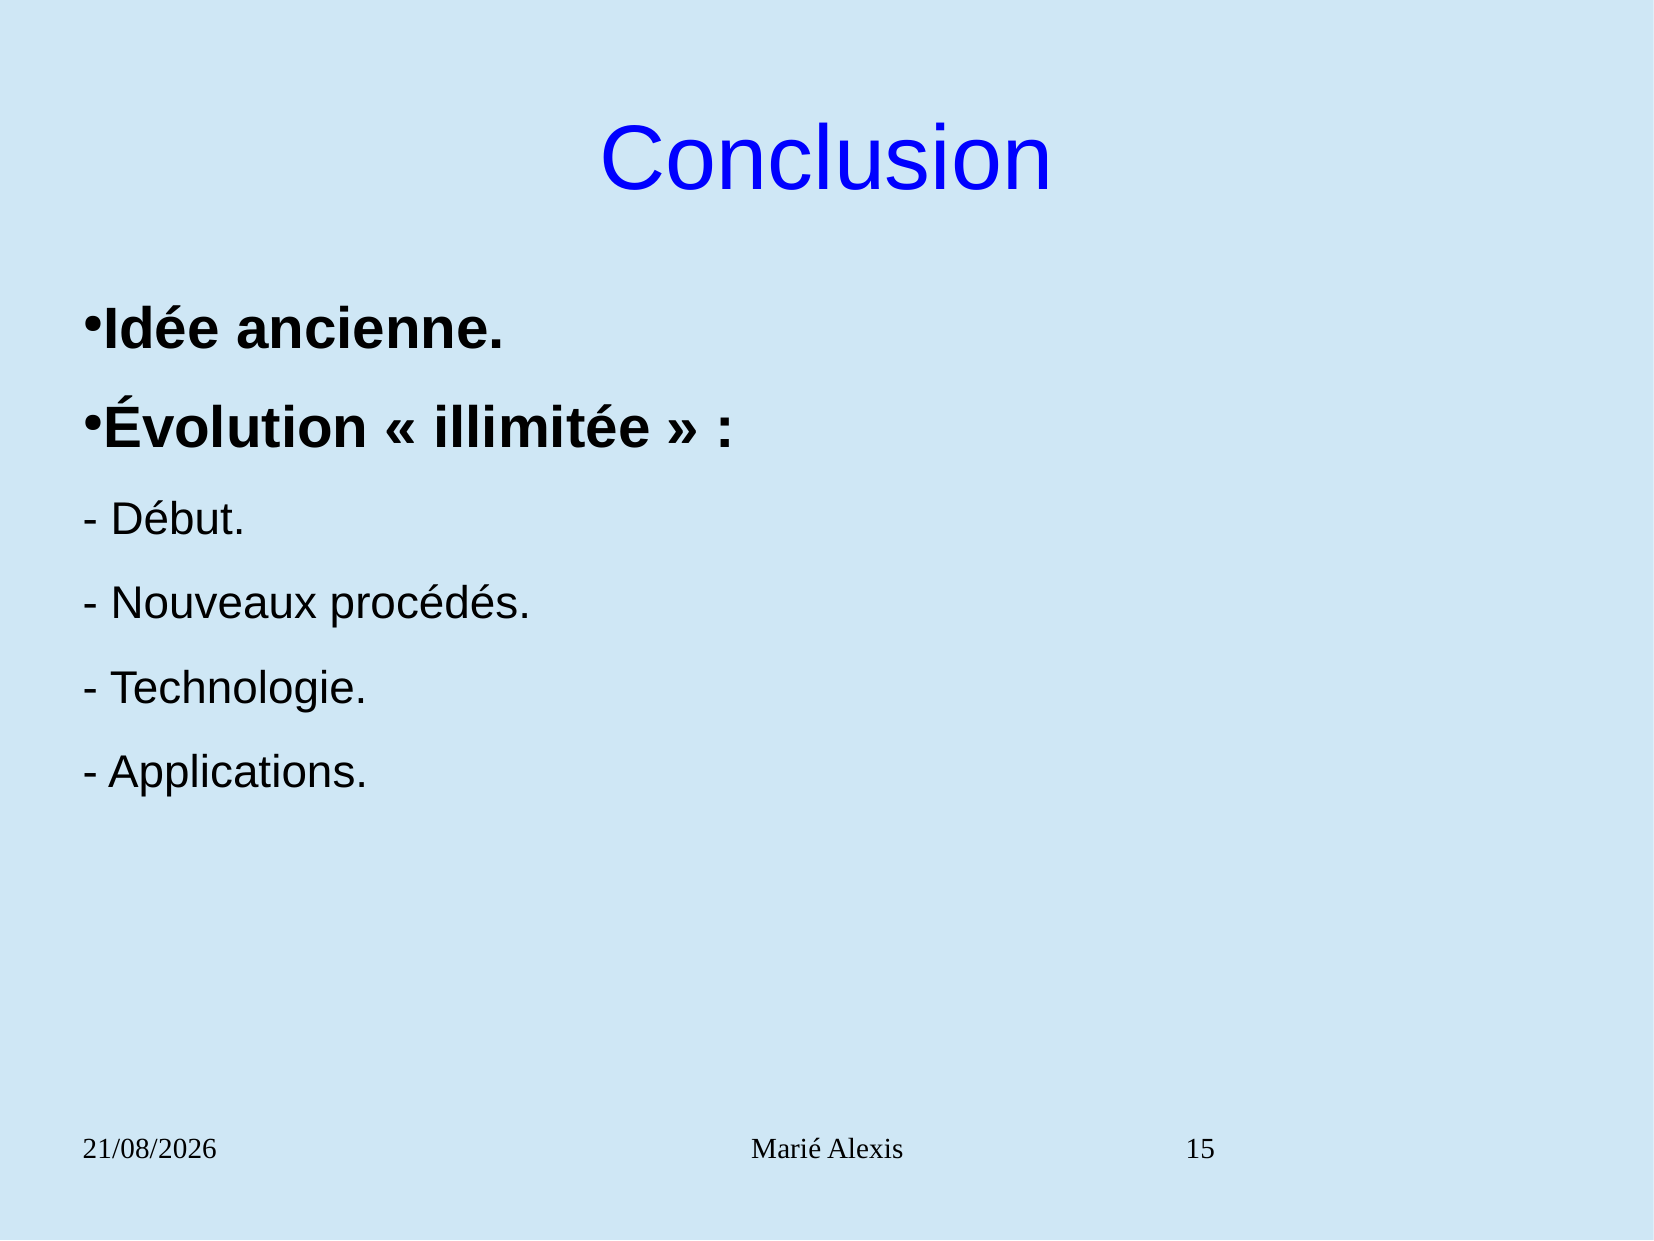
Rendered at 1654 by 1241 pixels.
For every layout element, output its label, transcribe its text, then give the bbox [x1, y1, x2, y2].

text_box [82, 1129, 468, 1216]
text_box Marié Alexis [565, 1129, 1090, 1216]
text_box [1185, 1129, 1571, 1216]
title Conclusion [82, 49, 1571, 257]
list Idée ancienne. Évolution « illimitée » : - Début. - Nouveaux procédés. - Technologie. - Applications. [82, 290, 1571, 801]
